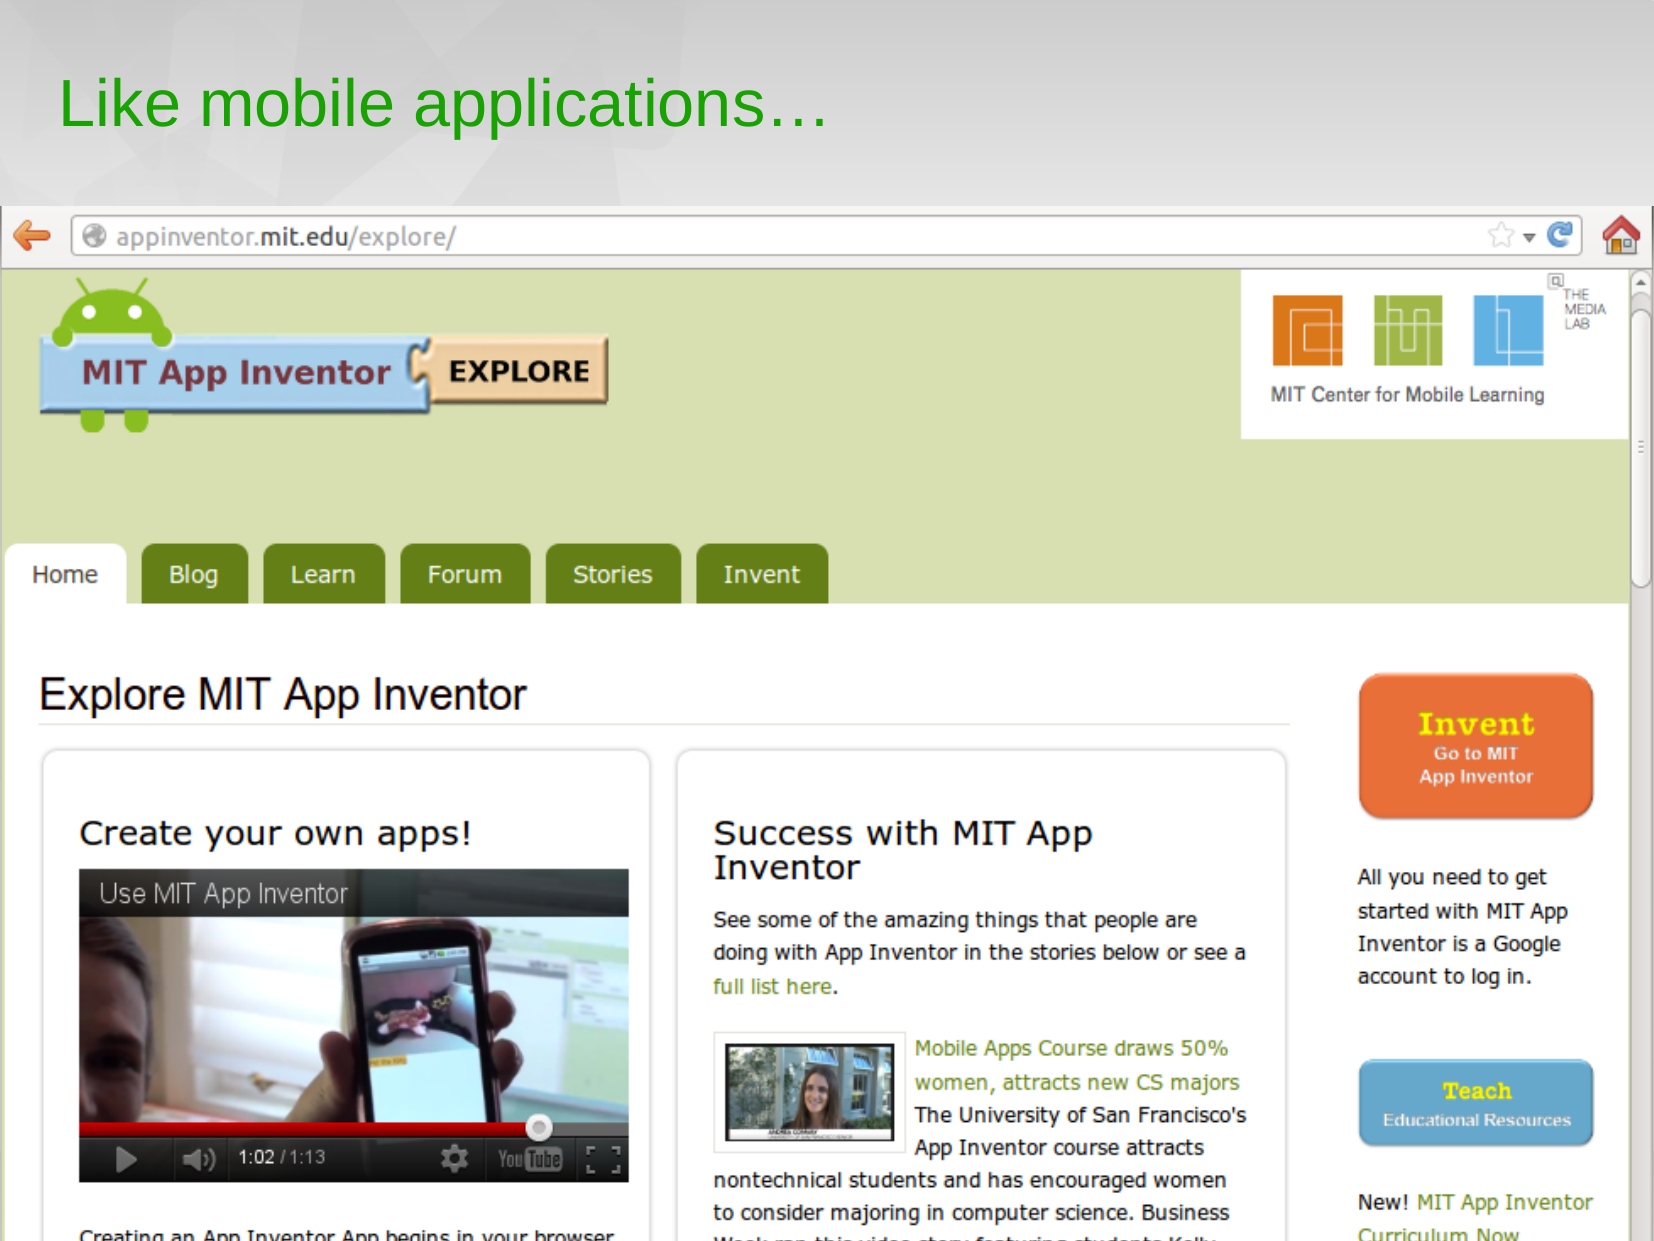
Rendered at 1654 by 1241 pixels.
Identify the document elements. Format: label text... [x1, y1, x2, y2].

picture [0, 0, 1654, 1241]
title Like mobile applications… [59, 29, 1595, 178]
